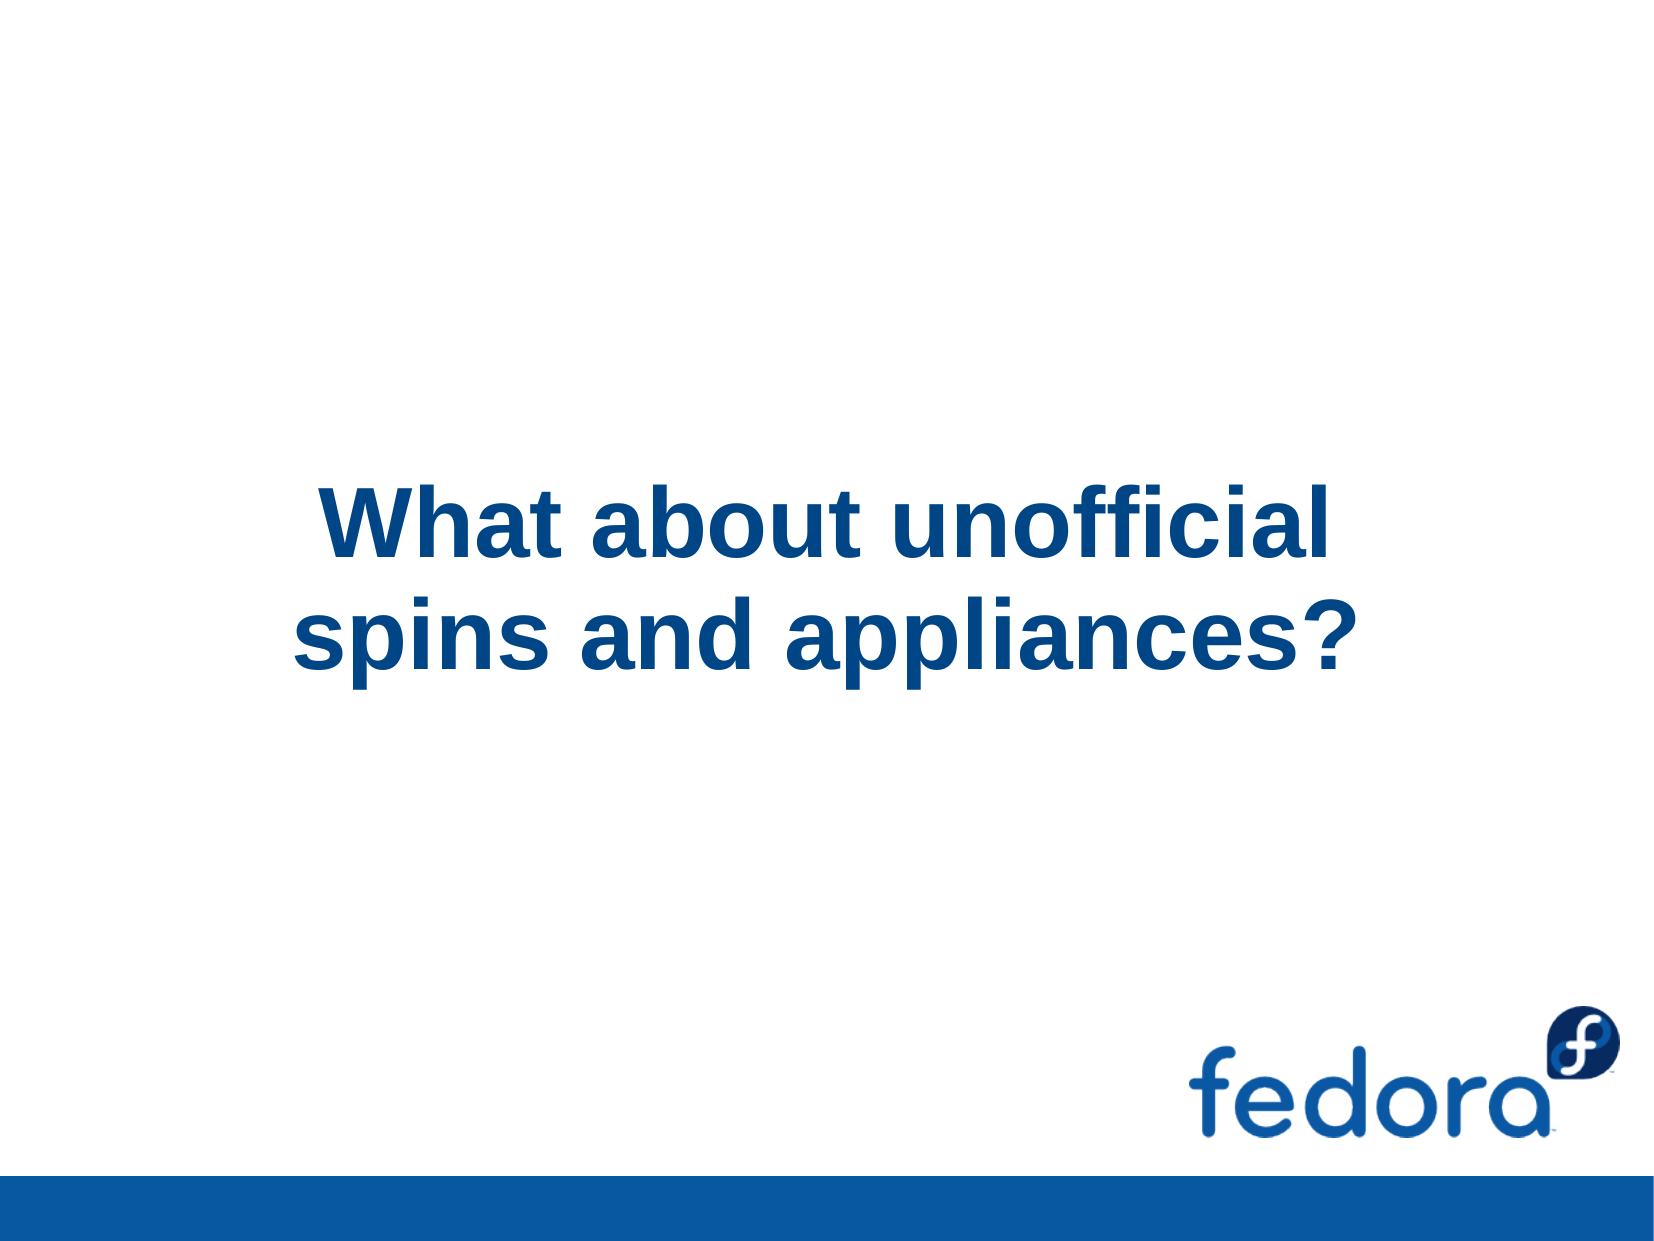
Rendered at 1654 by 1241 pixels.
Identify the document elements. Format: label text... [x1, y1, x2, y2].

title What about unofficial spins and appliances? [82, 49, 1571, 1109]
picture [1189, 1006, 1620, 1138]
picture [0, 1176, 1654, 1241]
